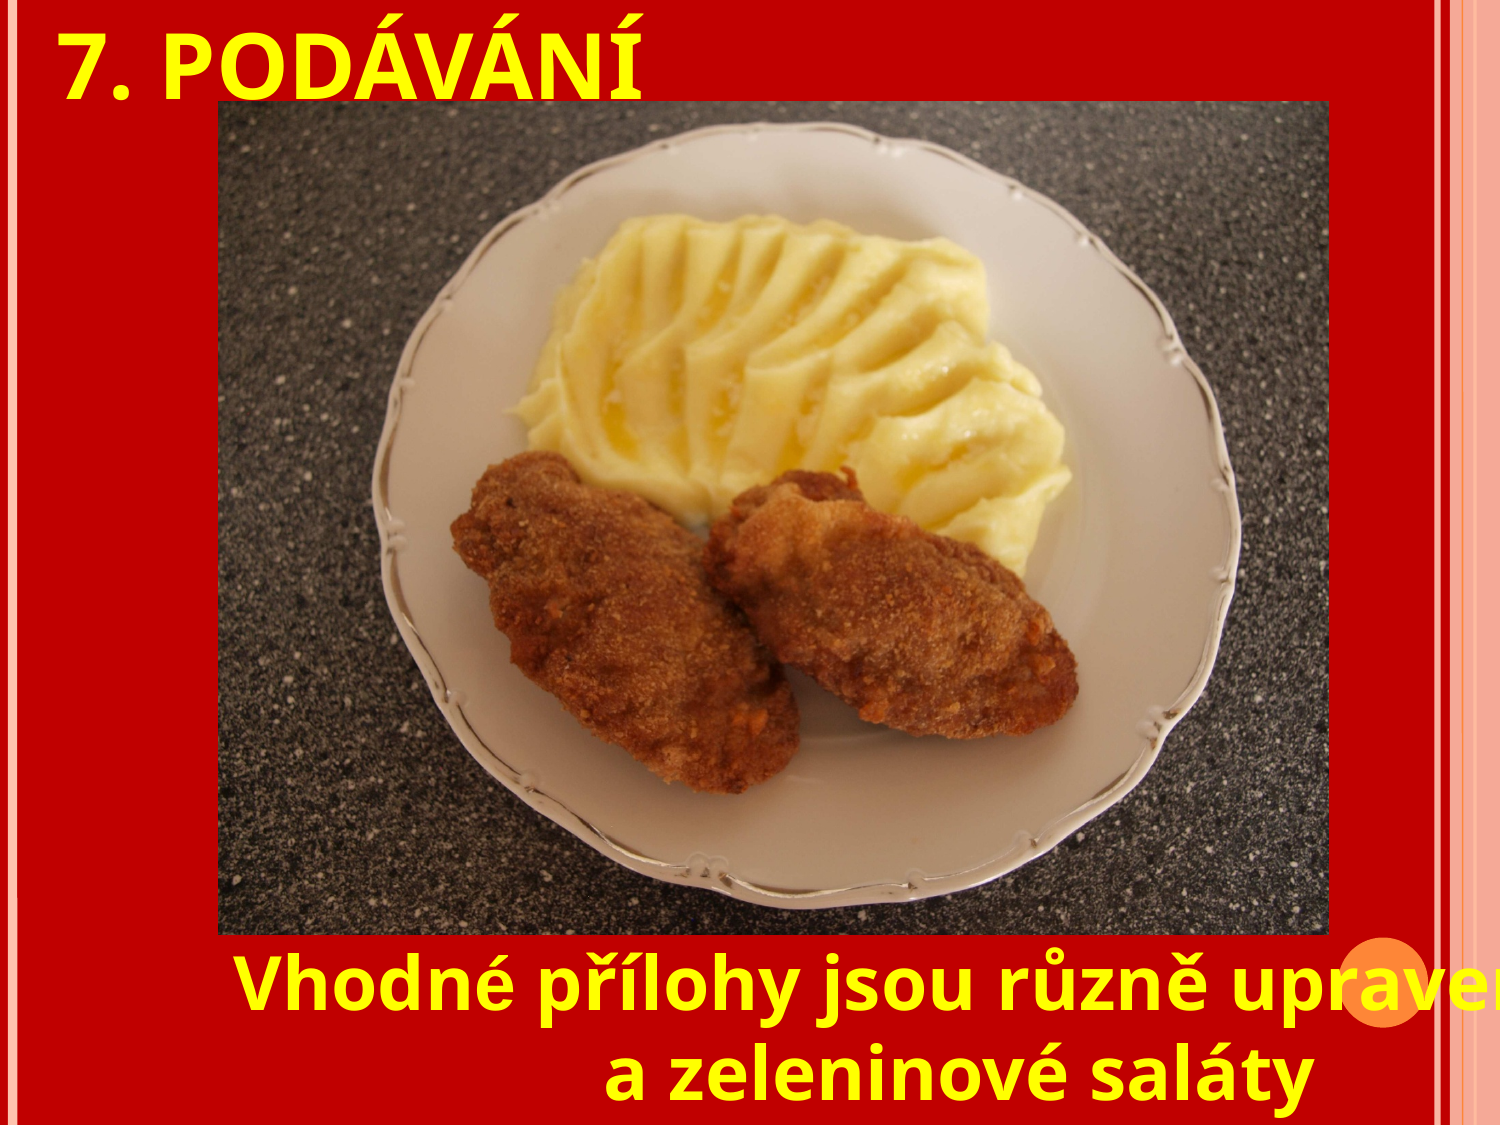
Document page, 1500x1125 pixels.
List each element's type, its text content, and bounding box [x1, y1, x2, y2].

text_box Vhodné přílohy jsou různě upravené brambory a zeleninové saláty [218, 928, 1500, 1124]
picture [218, 101, 1329, 928]
text_box 7. PODÁVÁNÍ [41, 0, 495, 127]
